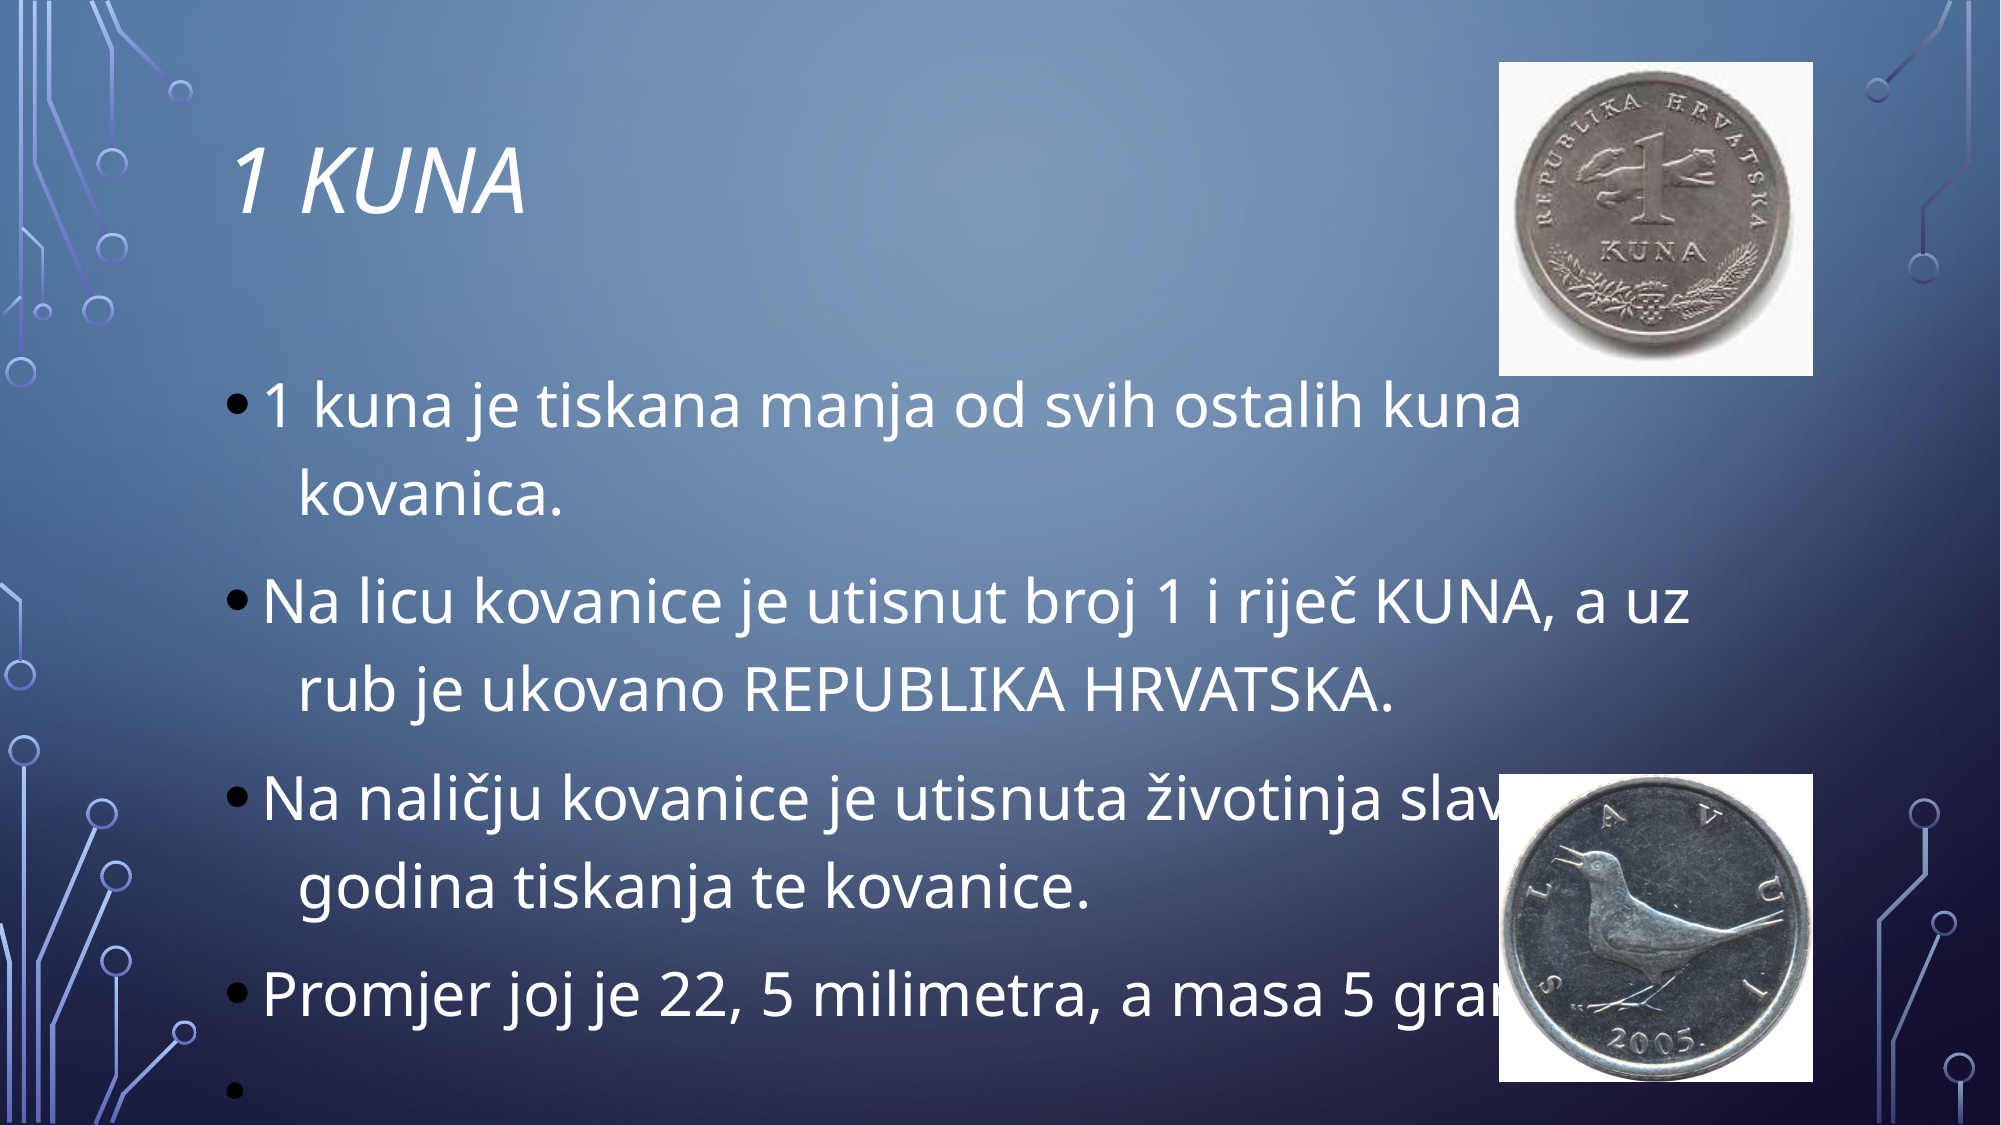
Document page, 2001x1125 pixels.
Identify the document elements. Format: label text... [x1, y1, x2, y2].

list 1 kuna je tiskana manja od svih ostalih kuna kovanica. Na licu kovanice je utisnut broj 1 i riječ KUNA, a uz rub je ukovano REPUBLIKA HRVATSKA. Na naličju kovanice je utisnuta životinja slavuj, i godina tiskanja te kovanice. Promjer joj je 22, 5 milimetra, a masa 5 grama. [209, 343, 1813, 1042]
picture [1499, 774, 1813, 1082]
picture [1499, 62, 1813, 376]
title 1 KUNA [209, 62, 1499, 305]
